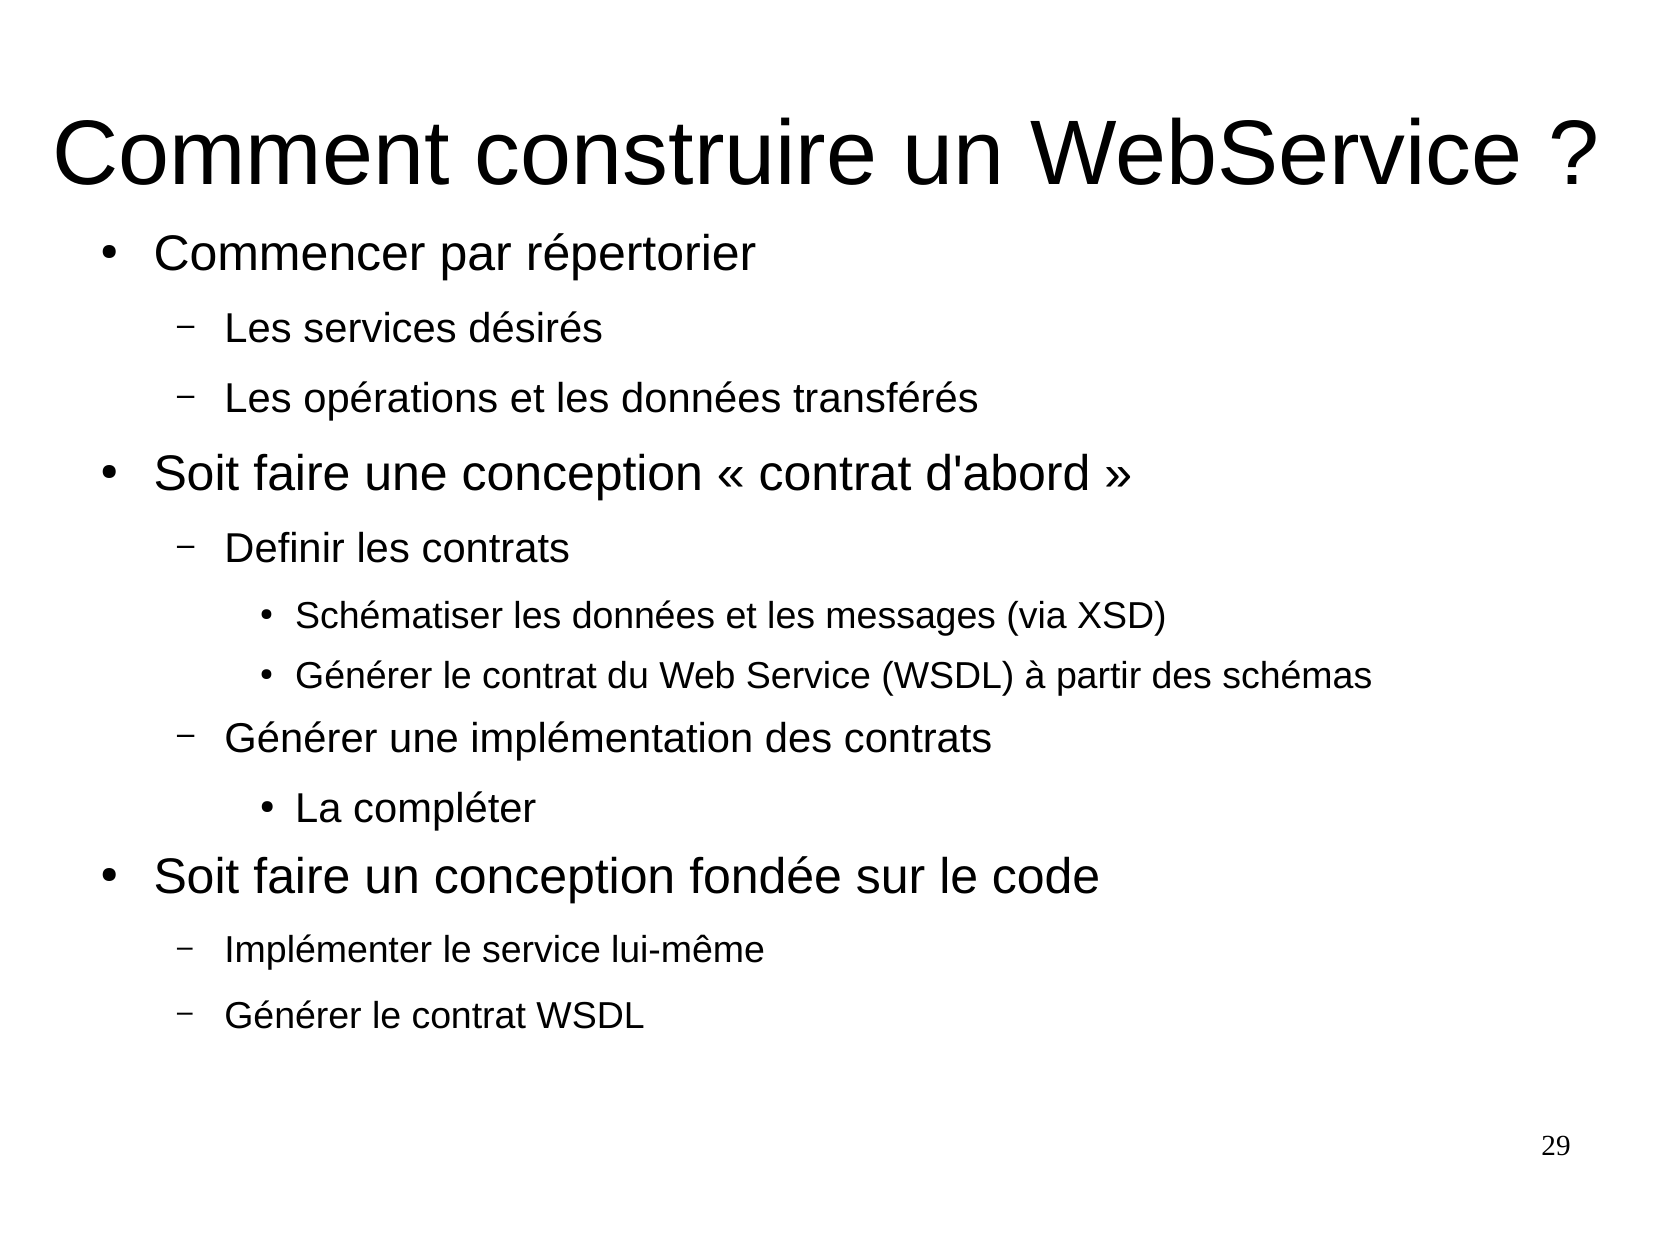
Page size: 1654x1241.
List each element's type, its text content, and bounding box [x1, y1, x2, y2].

list Commencer par répertorier Les services désirés Les opérations et les données transférés Soit faire une conception « contrat d'abord » Definir les contrats Schématiser les données et les messages (via XSD) Générer le contrat du Web Service (WSDL) à partir des schémas Générer une implémentation des contrats La compléter Soit faire un conception fondée sur le code Implémenter le service lui-même Générer le contrat WSDL [82, 225, 1571, 1037]
title Comment construire un WebService ? [29, 56, 1625, 250]
